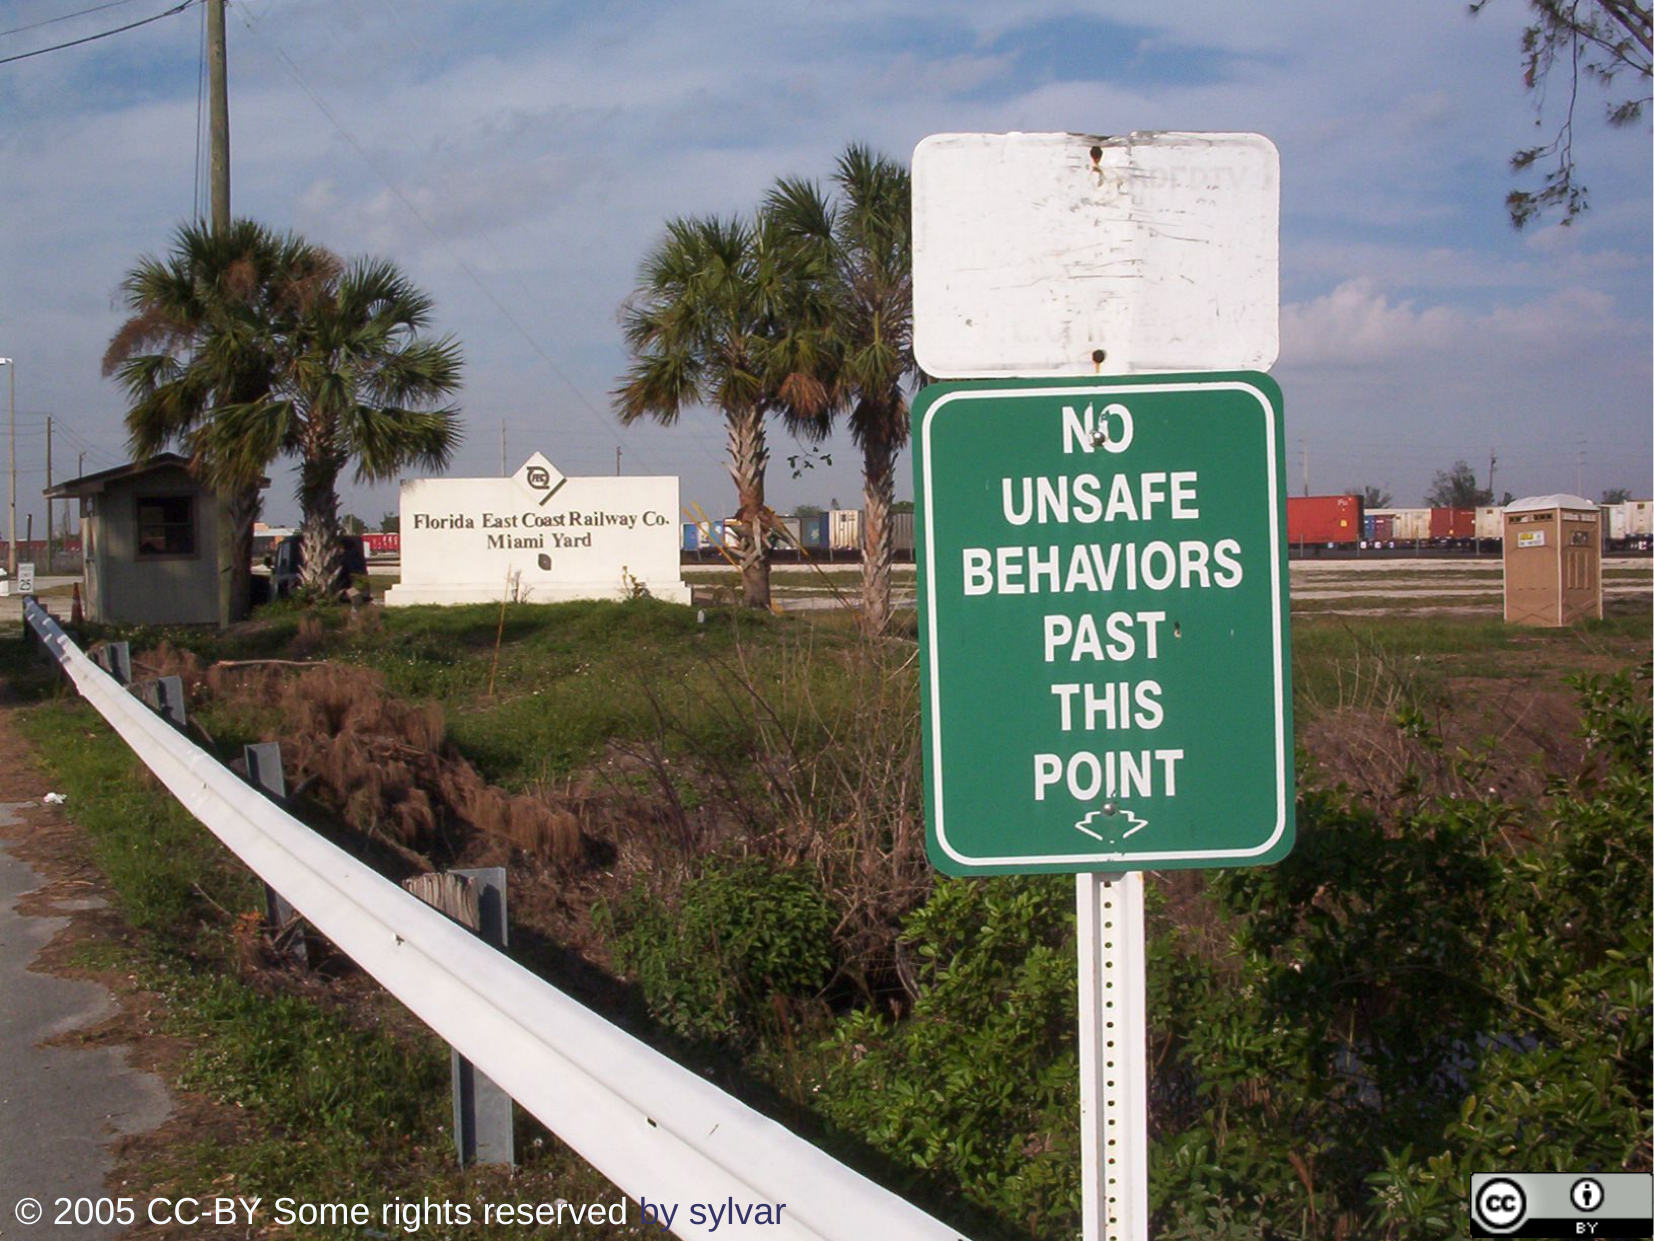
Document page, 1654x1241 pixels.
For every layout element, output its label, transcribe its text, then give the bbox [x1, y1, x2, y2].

picture [0, 0, 1654, 1241]
text_box © 2005 CC-BY Some rights reserved by sylvar [0, 1183, 1107, 1241]
